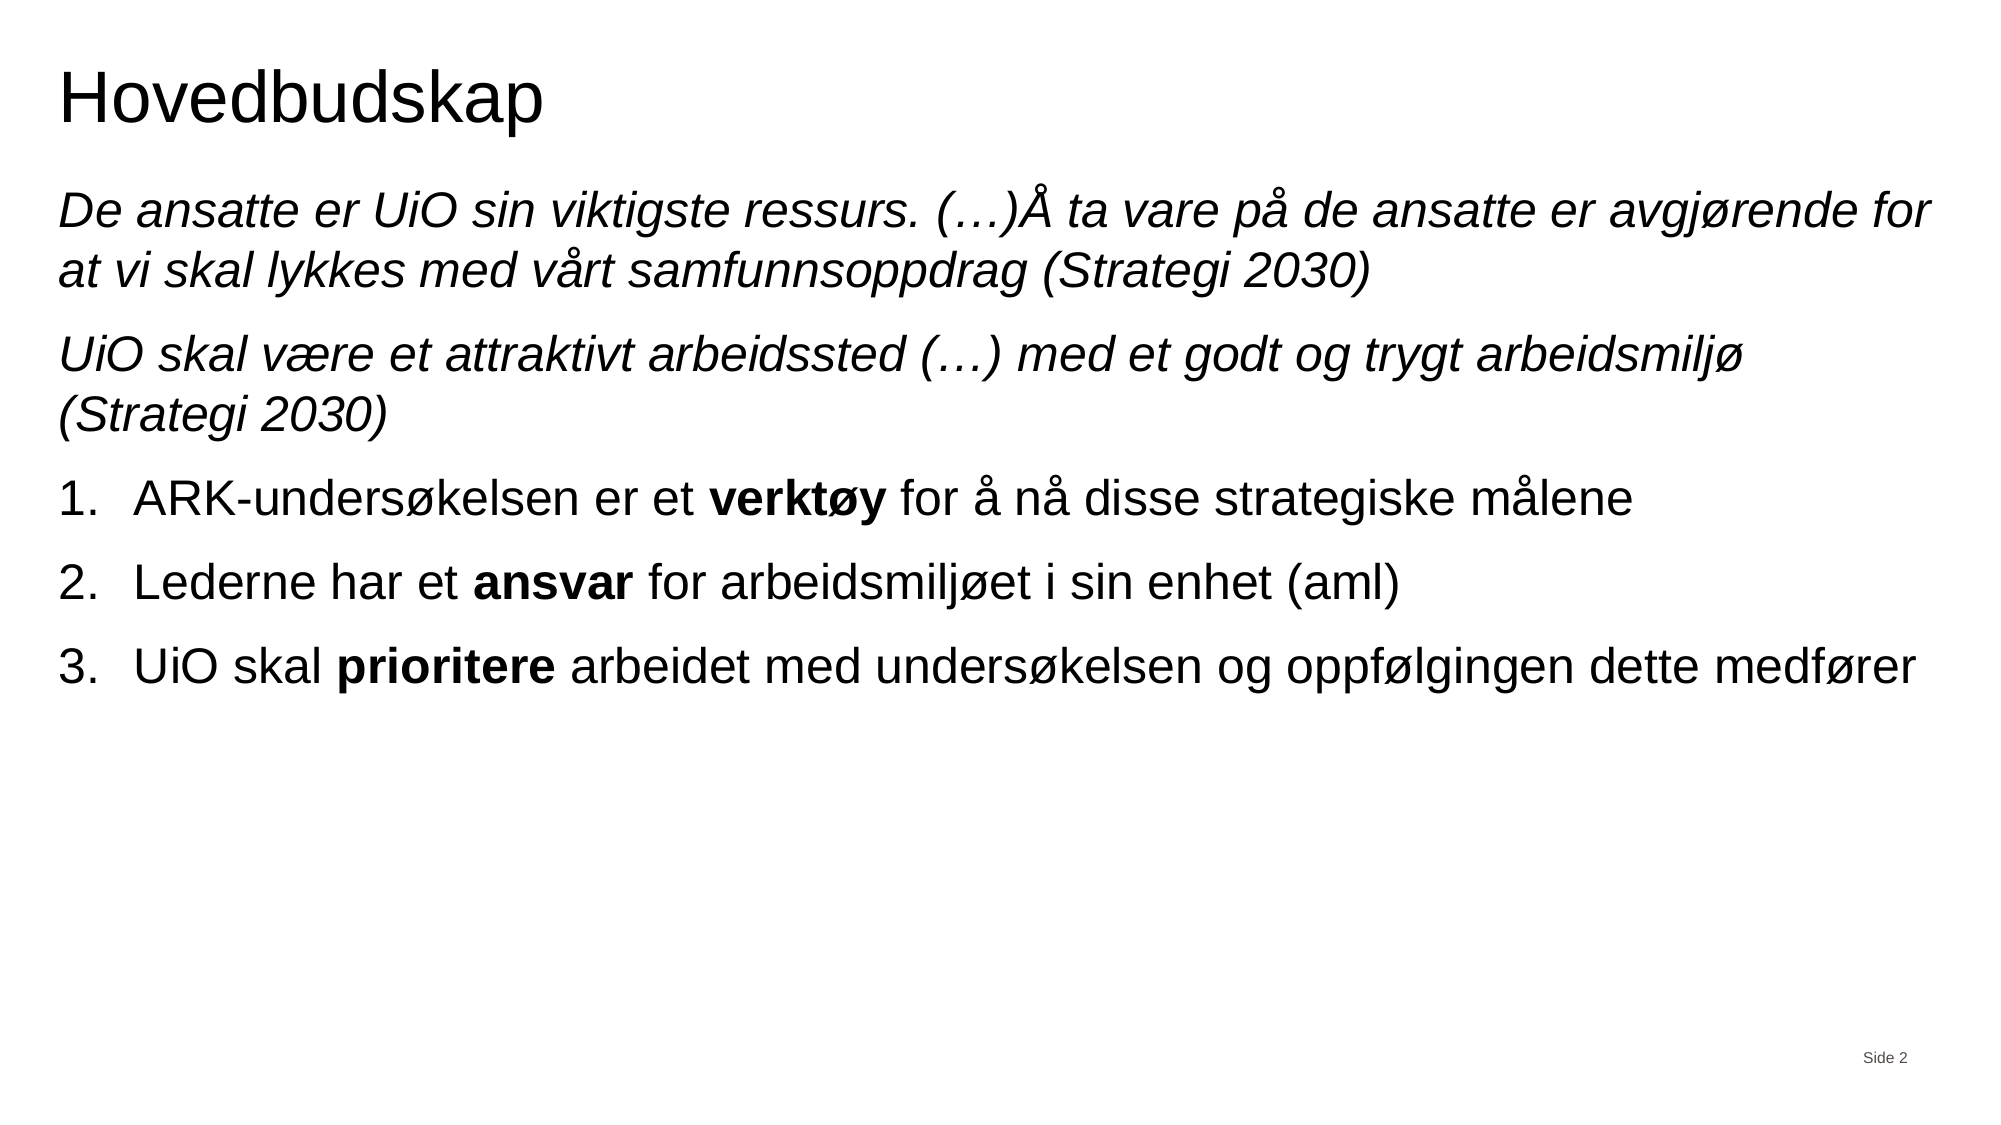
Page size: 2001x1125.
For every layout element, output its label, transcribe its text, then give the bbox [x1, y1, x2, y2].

title Hovedbudskap [59, 59, 1941, 149]
slide_number Side 2 [1848, 1027, 1947, 1088]
list De ansatte er UiO sin viktigste ressurs. (…)Å ta vare på de ansatte er avgjørende for at vi skal lykkes med vårt samfunnsoppdrag (Strategi 2030) UiO skal være et attraktivt arbeidssted (…) med et godt og trygt arbeidsmiljø (Strategi 2030) ARK-undersøkelsen er et verktøy for å nå disse strategiske målene Lederne har et ansvar for arbeidsmiljøet i sin enhet (aml) UiO skal prioritere arbeidet med undersøkelsen og oppfølgingen dette medfører [59, 177, 1941, 968]
